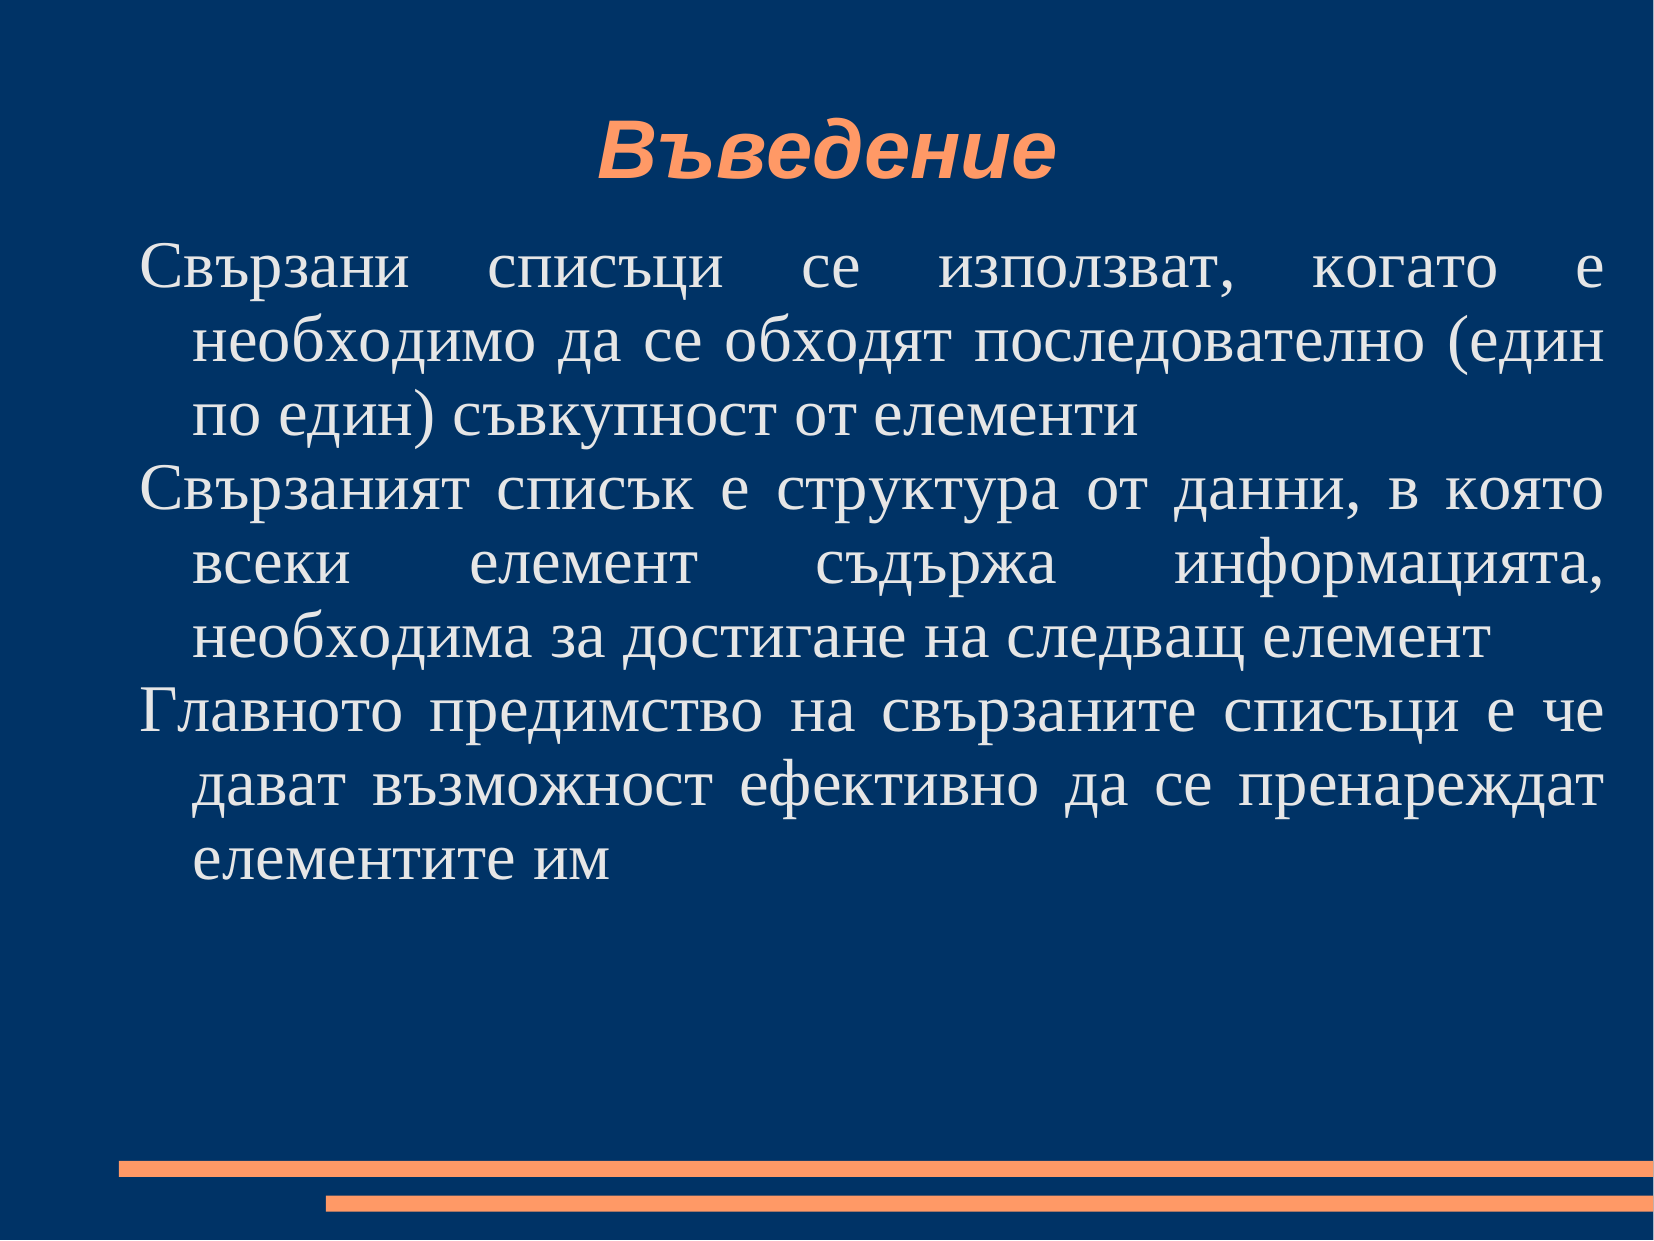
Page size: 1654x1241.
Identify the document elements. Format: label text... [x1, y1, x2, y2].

list Свързани списъци се използват, когато е необходимо да се обходят последователно (един по един) съвкупност от елементи Свързаният списък е структура от данни, в която всеки елемент съдържа информацията, необходима за достигане на следващ елемент Главното предимство на свързаните списъци е че дават възможност ефективно да се пренареждат елементите им [121, 227, 1608, 1038]
title Въведение [121, 46, 1534, 227]
